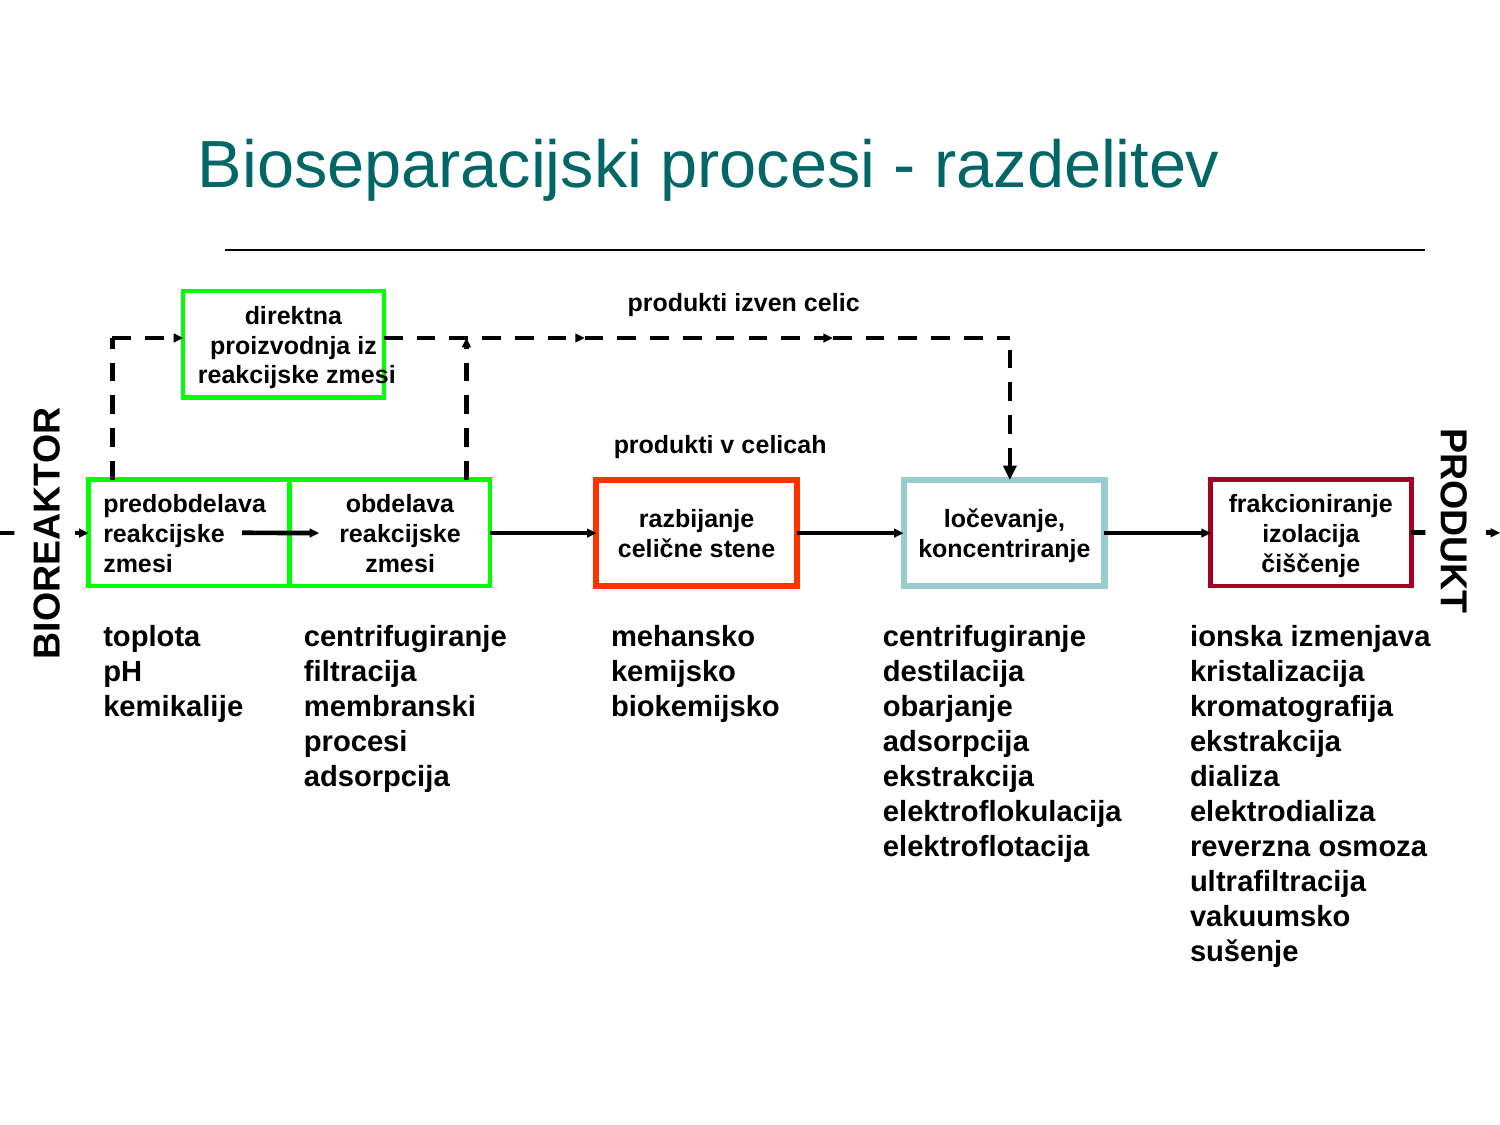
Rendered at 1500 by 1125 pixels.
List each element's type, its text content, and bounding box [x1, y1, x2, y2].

text_box BIOREAKTOR [14, 349, 75, 717]
text_box produkti izven celic [572, 278, 916, 325]
text_box razbijanje celične stene [596, 479, 798, 587]
text_box direktna proizvodnja iz reakcijske zmesi [183, 290, 384, 398]
text_box centrifugiranje filtracija membranski procesi adsorpcija [289, 609, 538, 800]
text_box obdelava reakcijske zmesi [289, 479, 491, 587]
text_box ločevanje, koncentriranje [903, 479, 1105, 587]
text_box produkti v celicah [549, 420, 892, 467]
text_box predobdelava reakcijske zmesi [88, 479, 289, 587]
text_box mehansko kemijsko biokemijsko [596, 609, 798, 730]
text_box toplota pH kemikalije [88, 609, 289, 730]
text_box PRODUKT [1425, 338, 1486, 705]
text_box frakcioniranje izolacija čiščenje [1210, 479, 1412, 587]
text_box ionska izmenjava kristalizacija kromatografija ekstrakcija dializa elektrodializa reverzna osmoza ultrafiltracija vakuumsko sušenje [1175, 609, 1459, 975]
text_box Bioseparacijski procesi - razdelitev [183, 113, 1353, 209]
text_box centrifugiranje destilacija obarjanje adsorpcija ekstrakcija elektroflokulacija elektroflotacija [868, 609, 1140, 870]
